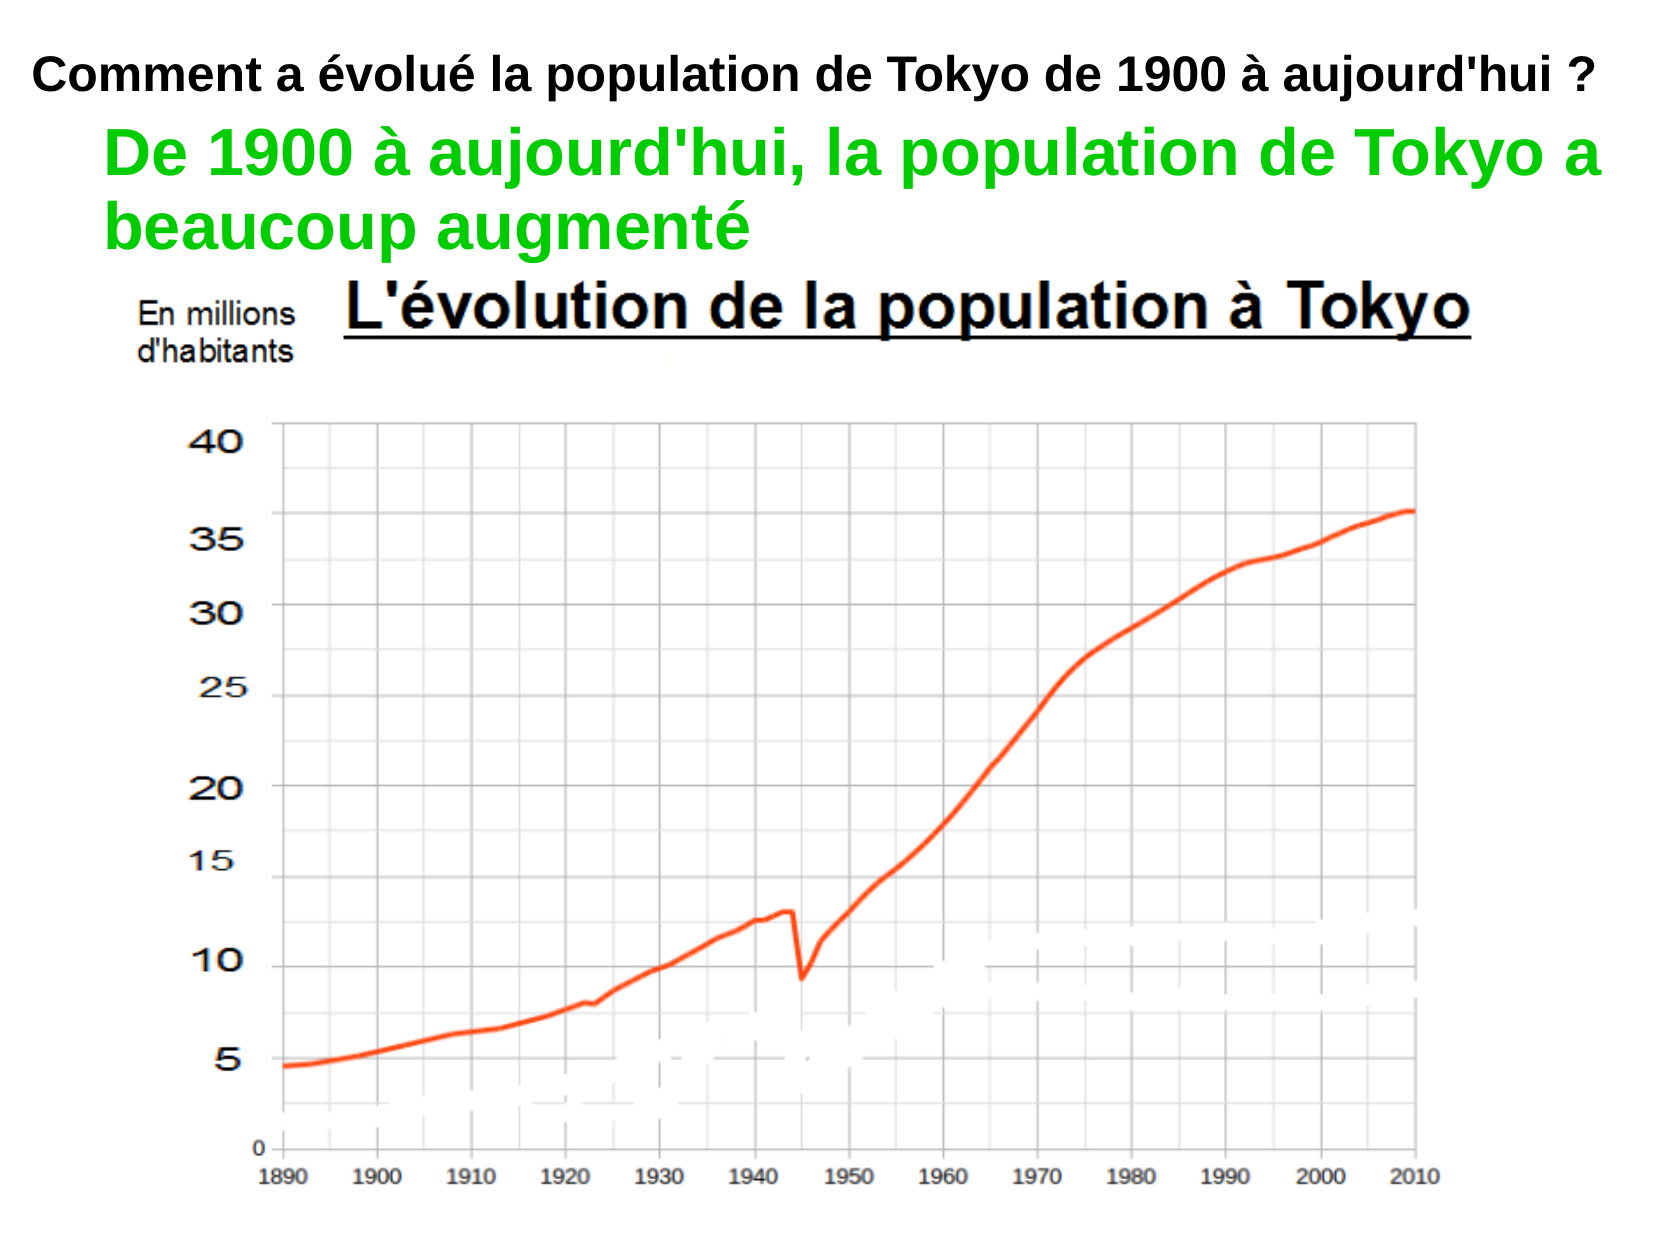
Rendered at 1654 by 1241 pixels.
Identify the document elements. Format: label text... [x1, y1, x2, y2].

title Comment a évolué la population de Tokyo de 1900 à aujourd'hui ? [29, 29, 1601, 119]
text_box De 1900 à aujourd'hui, la population de Tokyo a beaucoup augmenté [88, 107, 1625, 272]
text_box [88, 383, 266, 1093]
picture [118, 272, 1477, 1211]
